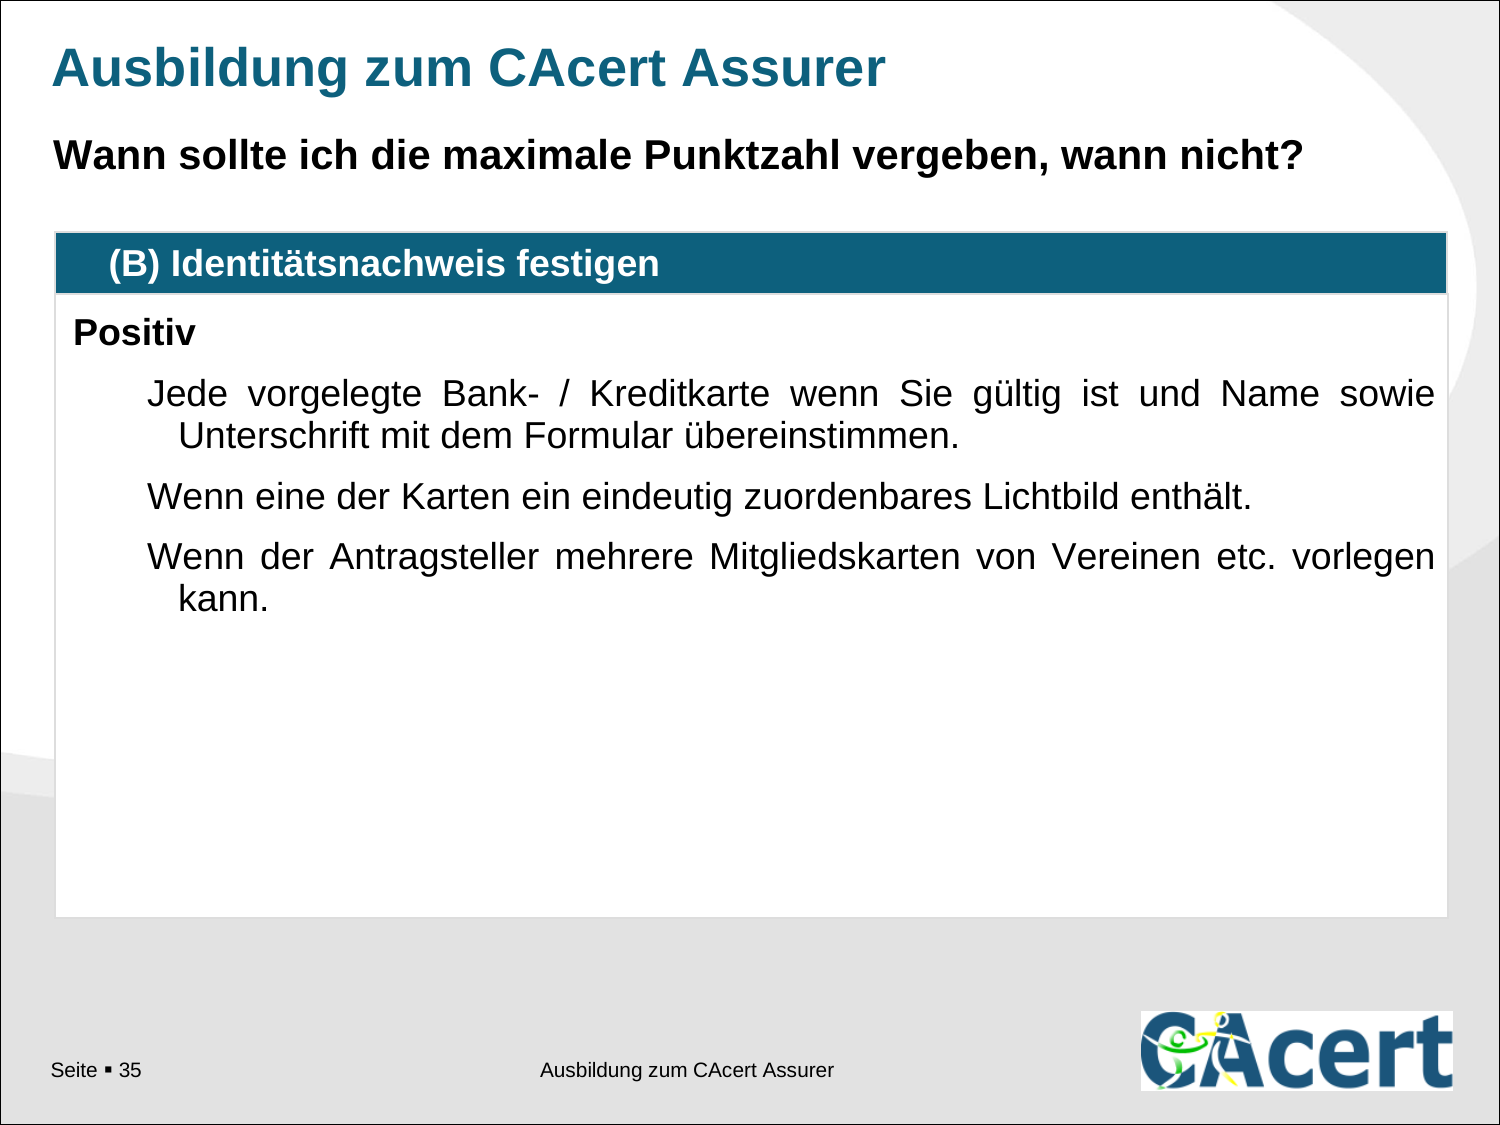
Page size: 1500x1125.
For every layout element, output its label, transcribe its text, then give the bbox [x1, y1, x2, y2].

text_box Positiv Jede vorgelegte Bank- / Kreditkarte wenn Sie gültig ist und Name sowie Unterschrift mit dem Formular übereinstimmen. Wenn eine der Karten ein eindeutig zuordenbares Lichtbild enthält. Wenn der Antragsteller mehrere Mitgliedskarten von Vereinen etc. vorlegen kann. [55, 294, 1448, 919]
text_box (B) Identitätsnachweis festigen [55, 232, 1447, 294]
text_box Wann sollte ich die maximale Punktzahl vergeben, wann nicht? [53, 125, 1448, 185]
title Ausbildung zum CAcert Assurer [51, 19, 1450, 118]
picture [1, 1, 1499, 1124]
